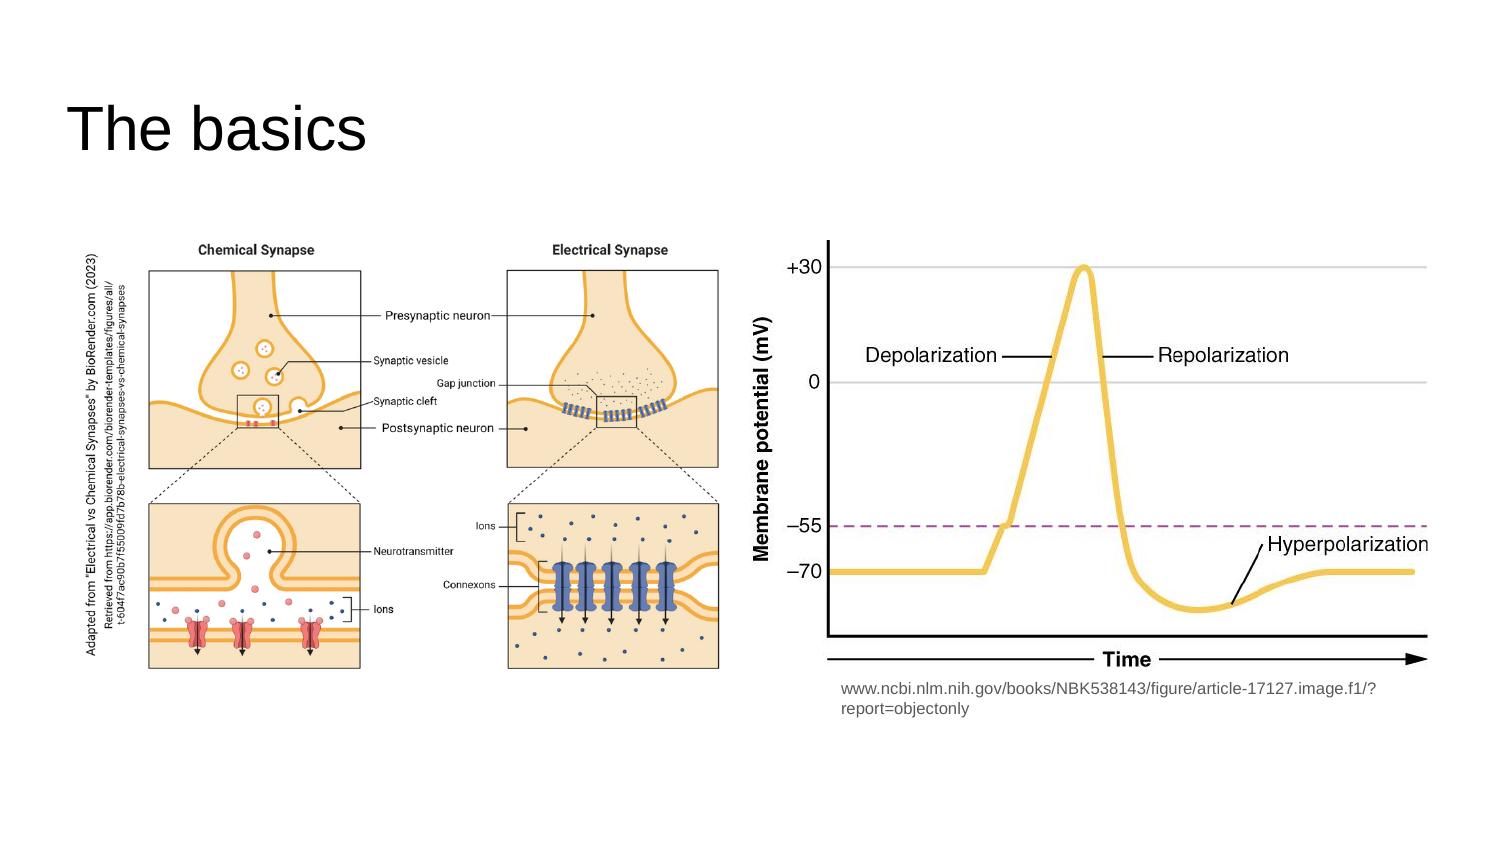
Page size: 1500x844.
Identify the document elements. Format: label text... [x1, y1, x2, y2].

picture [77, 225, 728, 685]
title The basics [51, 72, 1449, 167]
picture [750, 240, 1428, 670]
text_box www.ncbi.nlm.nih.gov/books/NBK538143/figure/article-17127.image.f1/?report=objectonly [826, 662, 1449, 709]
